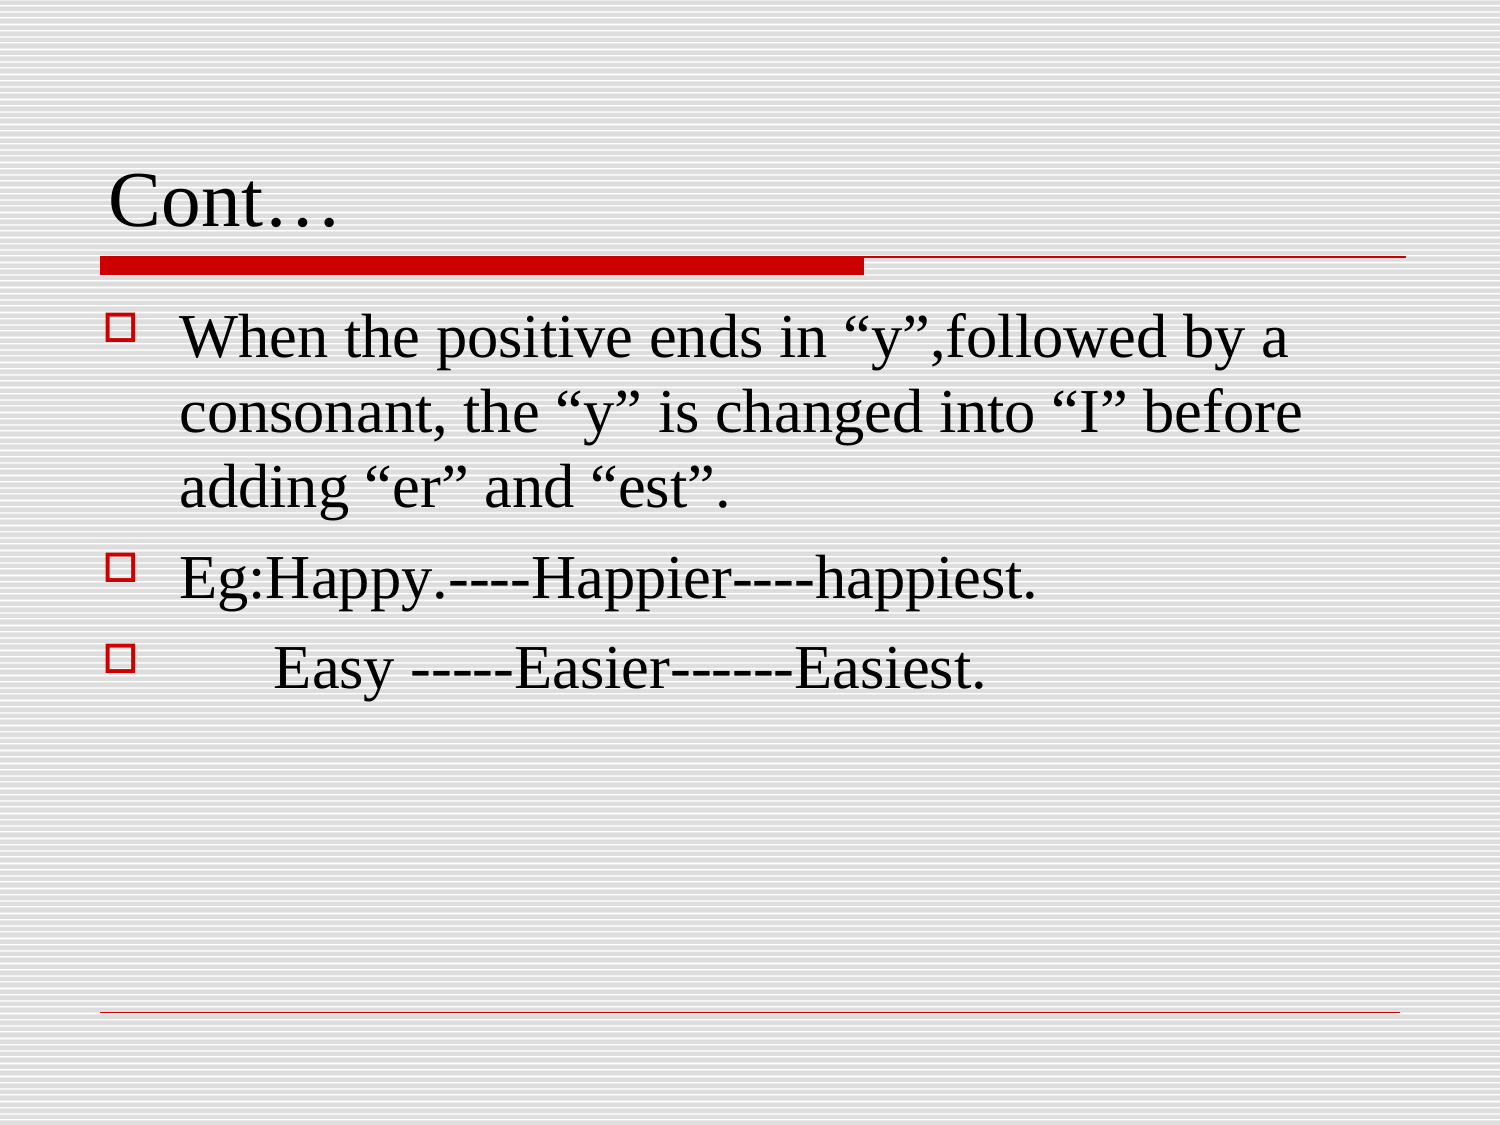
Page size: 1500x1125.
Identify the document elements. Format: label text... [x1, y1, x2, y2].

list When the positive ends in “y”,followed by a consonant, the “y” is changed into “I” before adding “er” and “est”. Eg:Happy.----Happier----happiest. Easy -----Easier------Easiest. [87, 287, 1400, 988]
picture [0, 0, 1500, 1125]
title Cont… [94, 49, 1407, 250]
